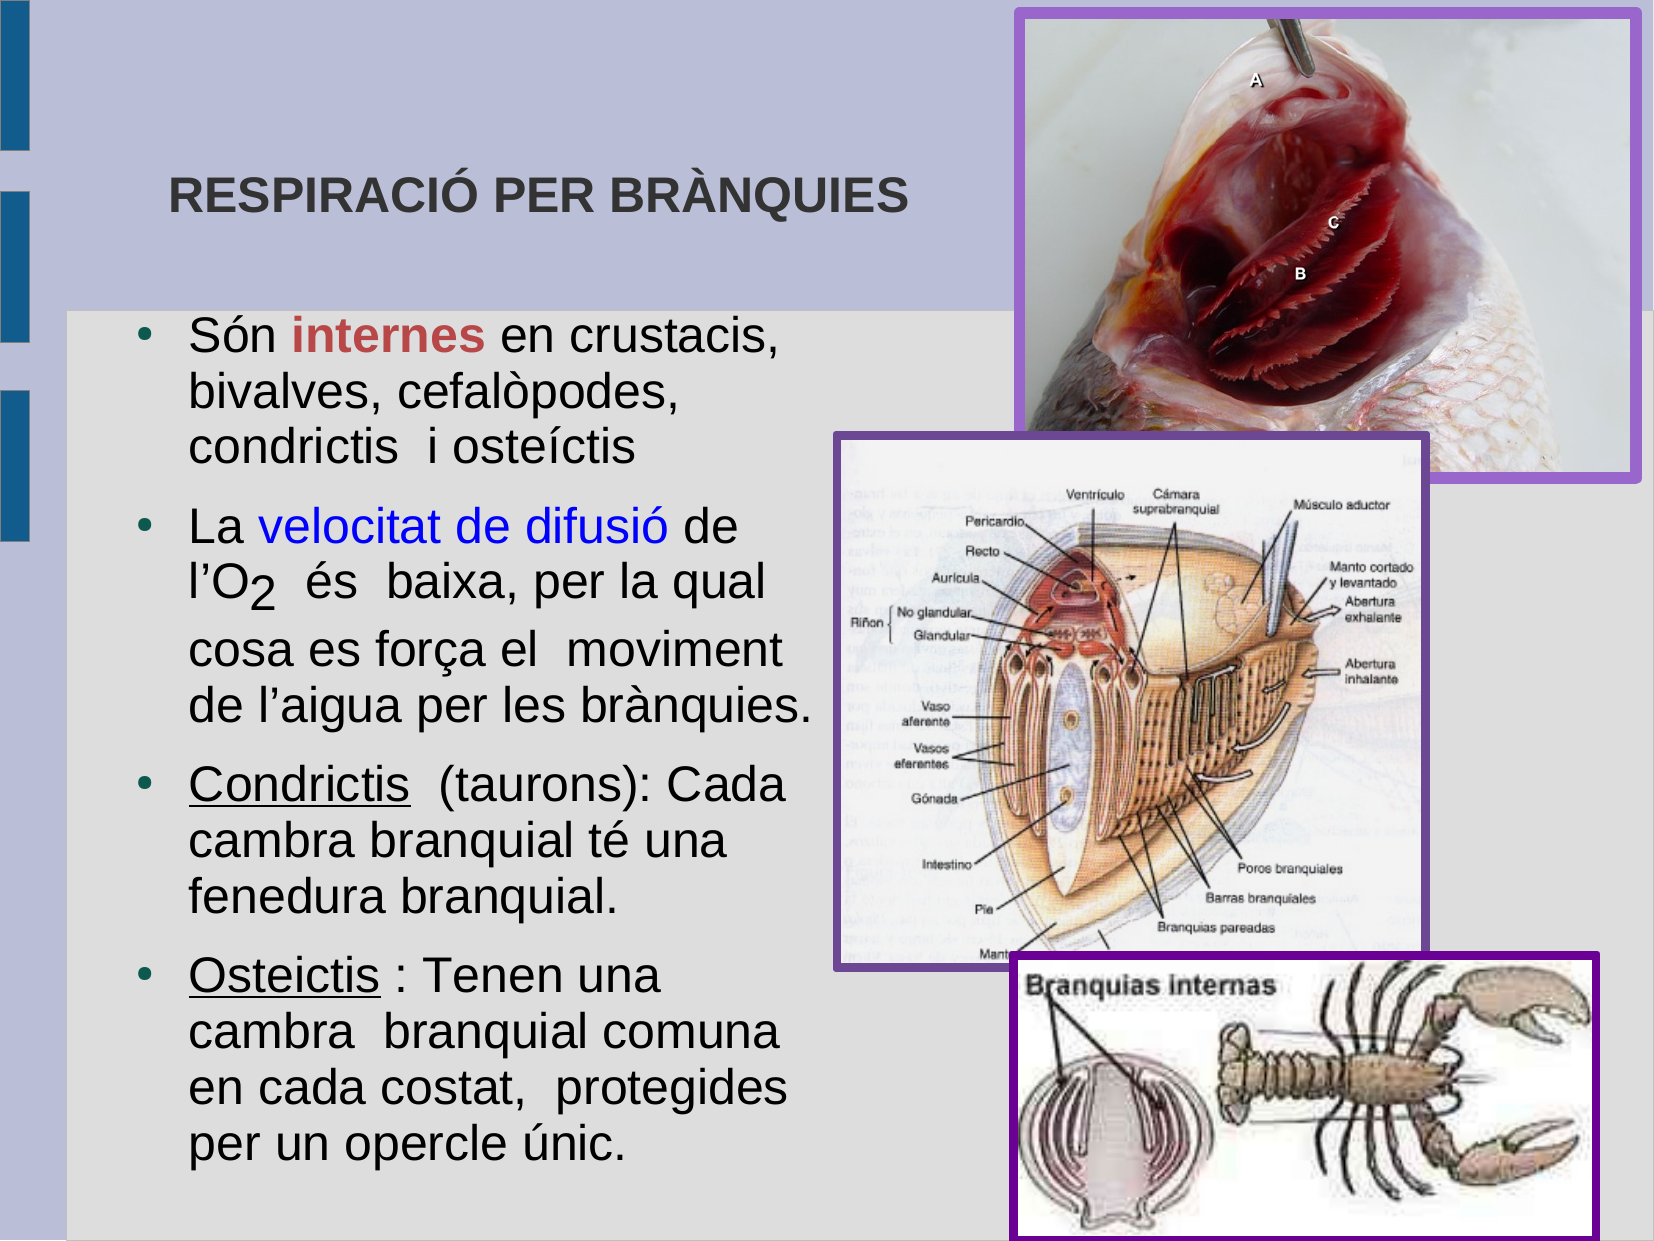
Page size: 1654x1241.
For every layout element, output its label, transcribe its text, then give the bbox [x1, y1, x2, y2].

title RESPIRACIÓ PER BRÀNQUIES [121, 91, 957, 299]
picture [1018, 960, 1592, 1236]
picture [1025, 18, 1630, 473]
picture [841, 440, 1421, 963]
list Són internes en crustacis, bivalves, cefalòpodes, condrictis i osteíctis La velocitat de difusió de l’O2 és baixa, per la qual cosa es força el moviment de l’aigua per les brànquies. Condrictis (taurons): Cada cambra branquial té una fenedura branquial. Osteictis : Tenen una cambra branquial comuna en cada costat, protegides per un opercle únic. [118, 307, 839, 1172]
